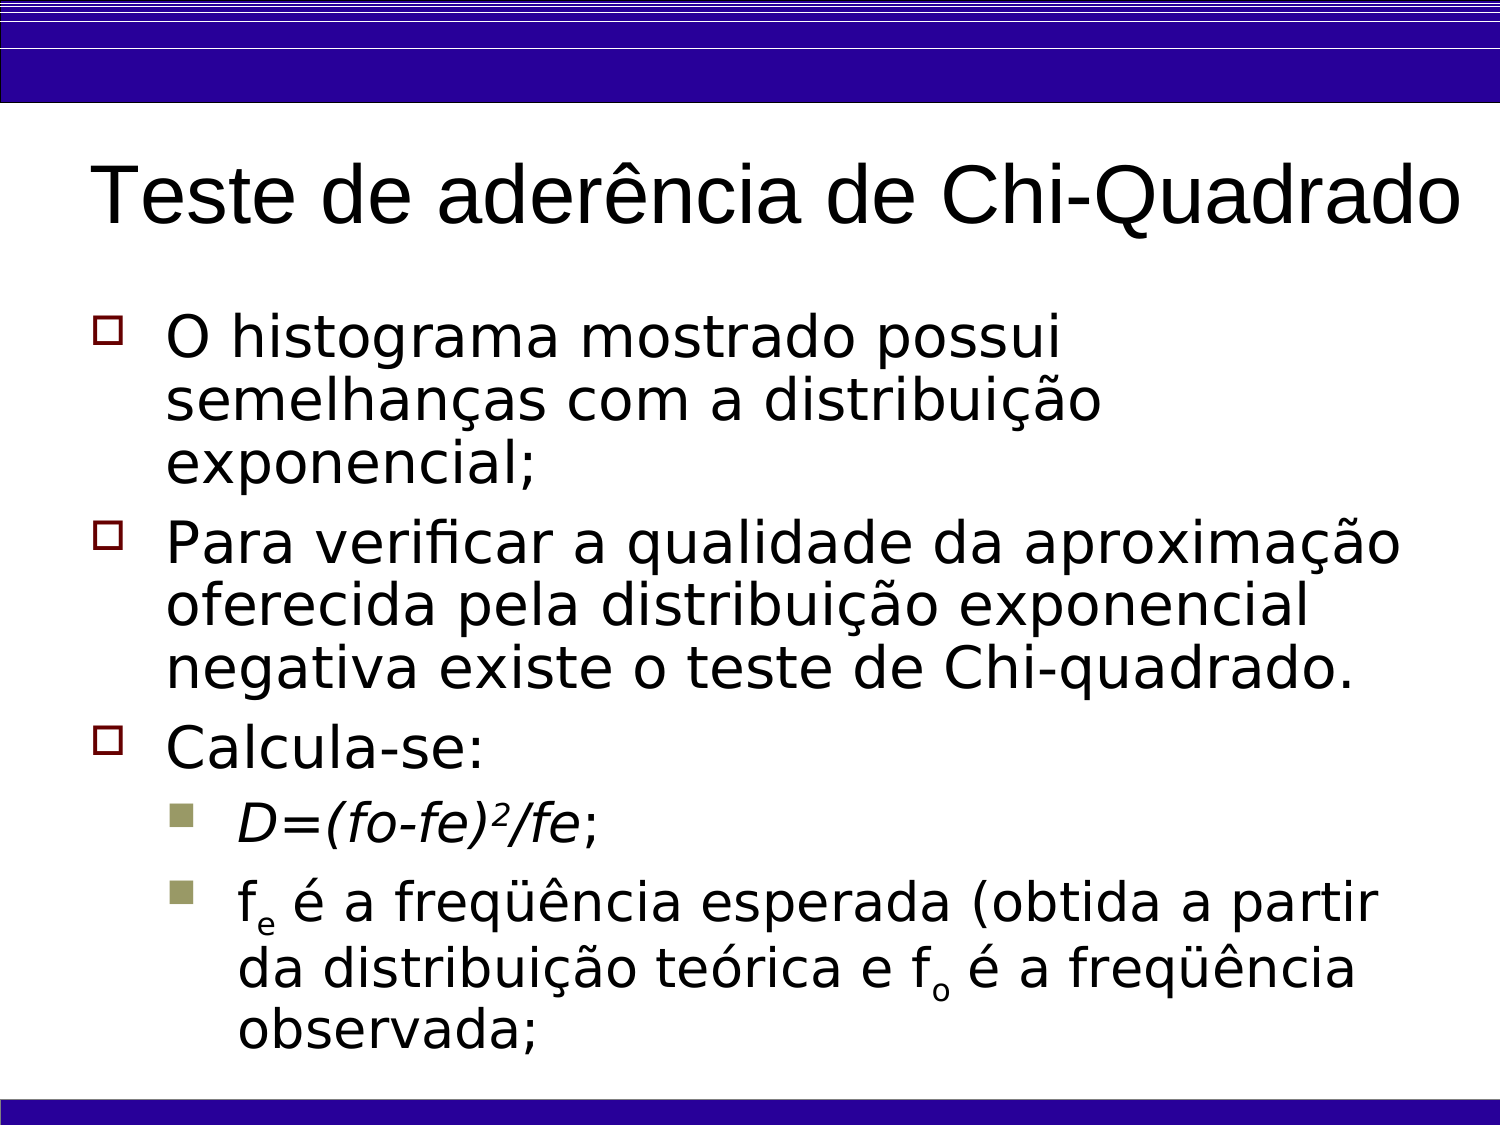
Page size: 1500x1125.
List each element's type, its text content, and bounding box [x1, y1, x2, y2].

list O histograma mostrado possui semelhanças com a distribuição exponencial; Para verificar a qualidade da aproximação oferecida pela distribuição exponencial negativa existe o teste de Chi-quadrado. Calcula-se: D=(fo-fe)2/fe; fe é a freqüência esperada (obtida a partir da distribuição teórica e fo é a freqüência observada; [75, 299, 1426, 1076]
title Teste de aderência de Chi-Quadrado [75, 87, 1489, 249]
